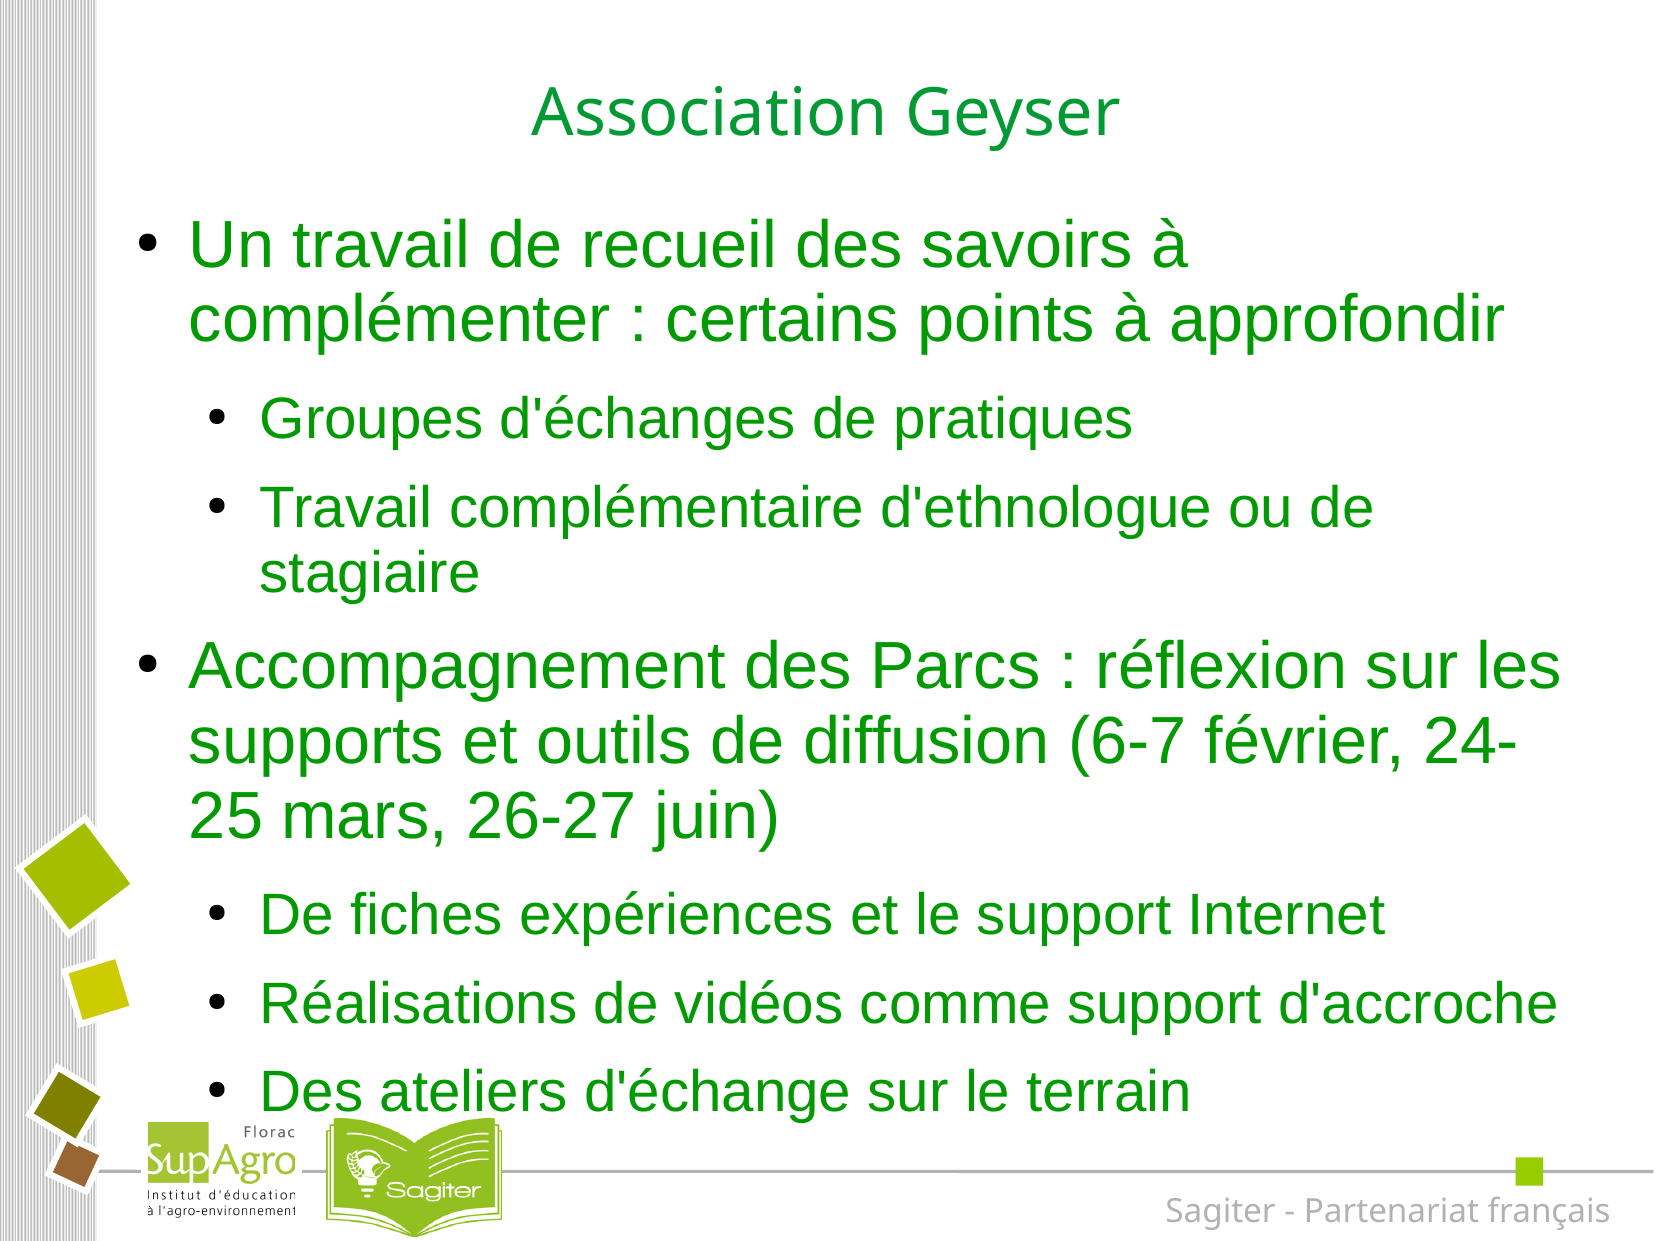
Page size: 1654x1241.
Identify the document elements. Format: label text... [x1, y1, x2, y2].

text_box [0, 0, 118, 1241]
title Association Geyser [97, 41, 1571, 178]
picture [147, 1122, 296, 1218]
text_box [1515, 1157, 1544, 1186]
text_box Sagiter - Partenariat français [124, 1178, 1627, 1240]
picture [326, 1118, 502, 1237]
list Un travail de recueil des savoirs à complémenter : certains points à approfondir Groupes d'échanges de pratiques Travail complémentaire d'ethnologue ou de stagiaire Accompagnement des Parcs : réflexion sur les supports et outils de diffusion (6-7 février, 24-25 mars, 26-27 juin) De fiches expériences et le support Internet Réalisations de vidéos comme support d'accroche Des ateliers d'échange sur le terrain [118, 206, 1571, 1109]
